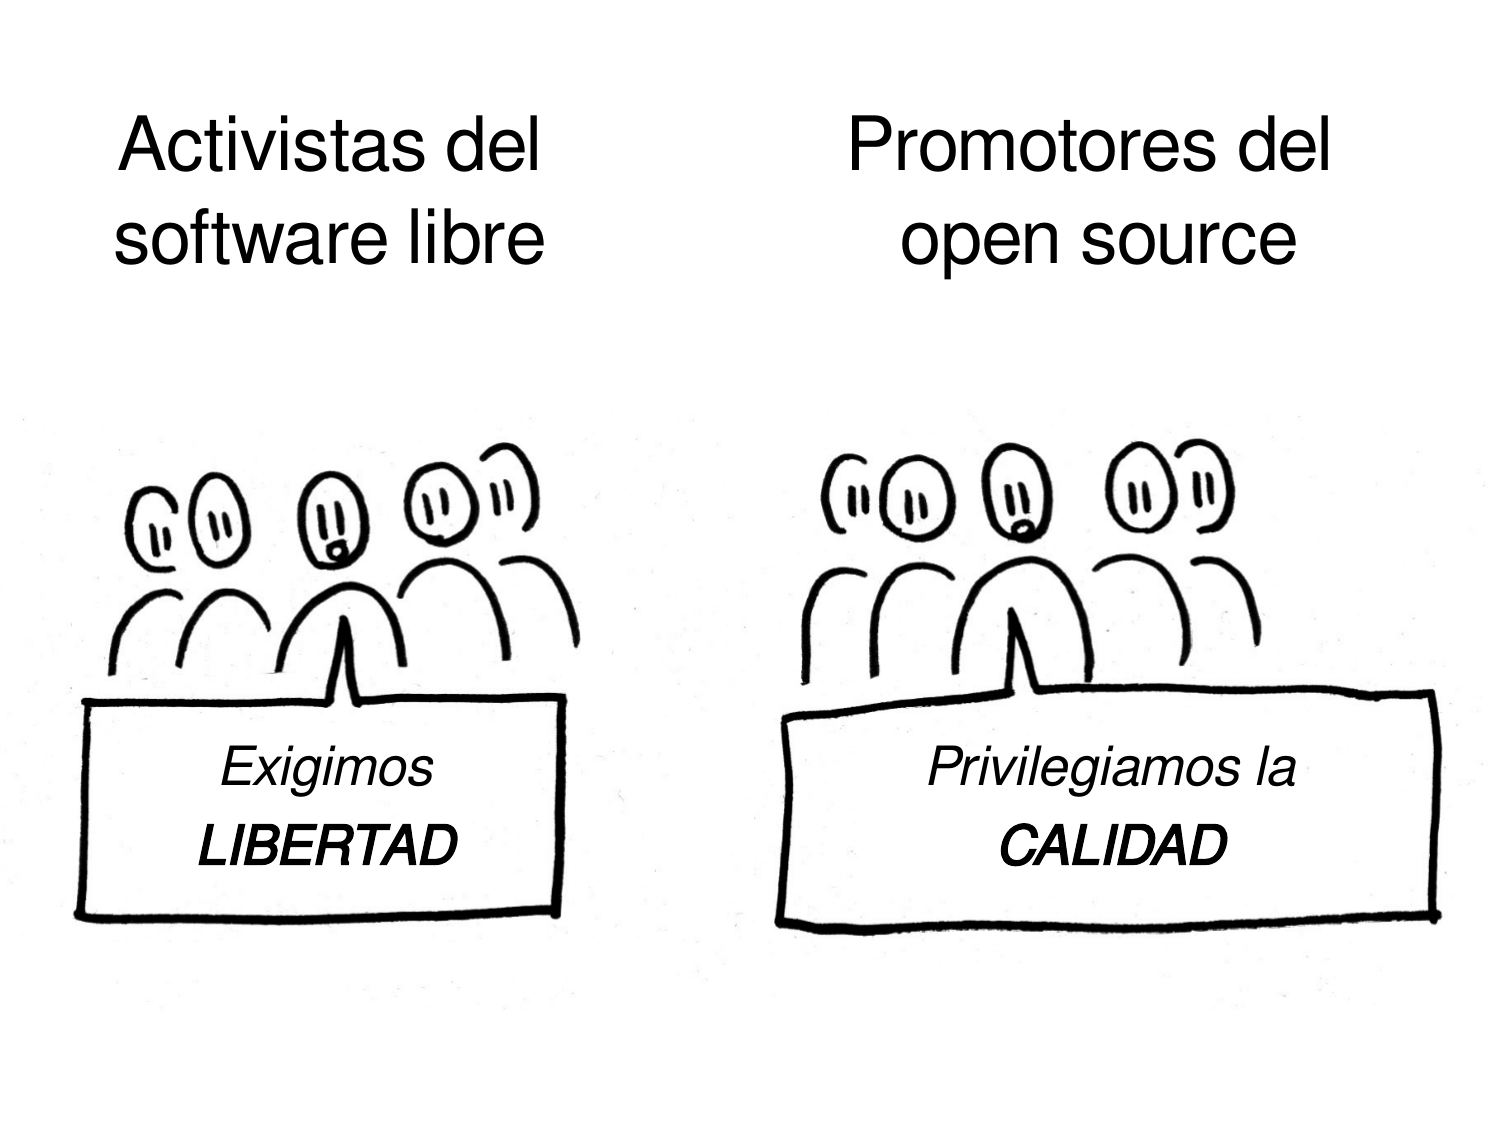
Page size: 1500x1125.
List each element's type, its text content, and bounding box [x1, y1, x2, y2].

text_box Promotores del open source [744, 93, 1456, 274]
text_box Activistas del software libre [0, 93, 661, 274]
text_box Privilegiamos la CALIDAD [779, 685, 1441, 934]
text_box Exigimos LIBERTAD [82, 696, 567, 922]
picture [0, 408, 1500, 1012]
